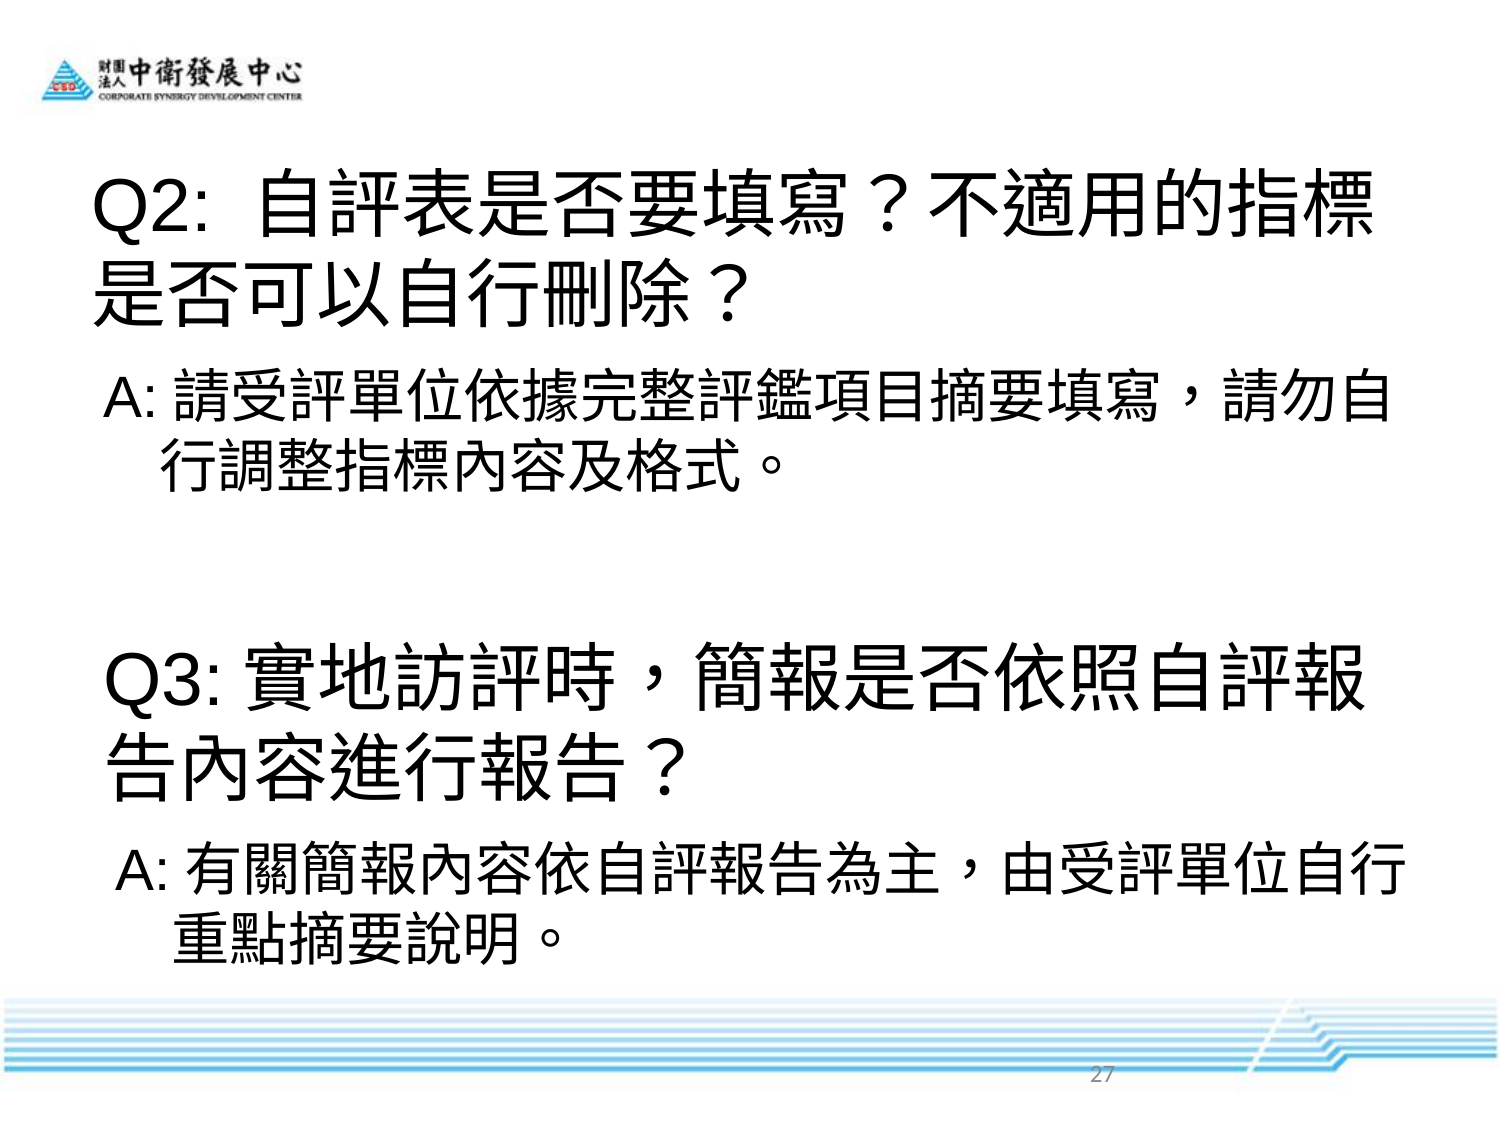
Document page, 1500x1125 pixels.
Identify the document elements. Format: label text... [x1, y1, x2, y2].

text_box A:請受評單位依據完整評鑑項目摘要填寫，請勿自行調整指標內容及格式。 [88, 351, 1439, 539]
text_box 27 [1074, 1042, 1426, 1103]
text_box Q2: 自評表是否要填寫？不適用的指標是否可以自行刪除？ [76, 149, 1427, 257]
text_box A:有關簡報內容依自評報告為主，由受評單位自行重點摘要說明。 [100, 824, 1451, 1012]
text_box Q3:實地訪評時，簡報是否依照自評報告內容進行報告？ [88, 623, 1439, 731]
